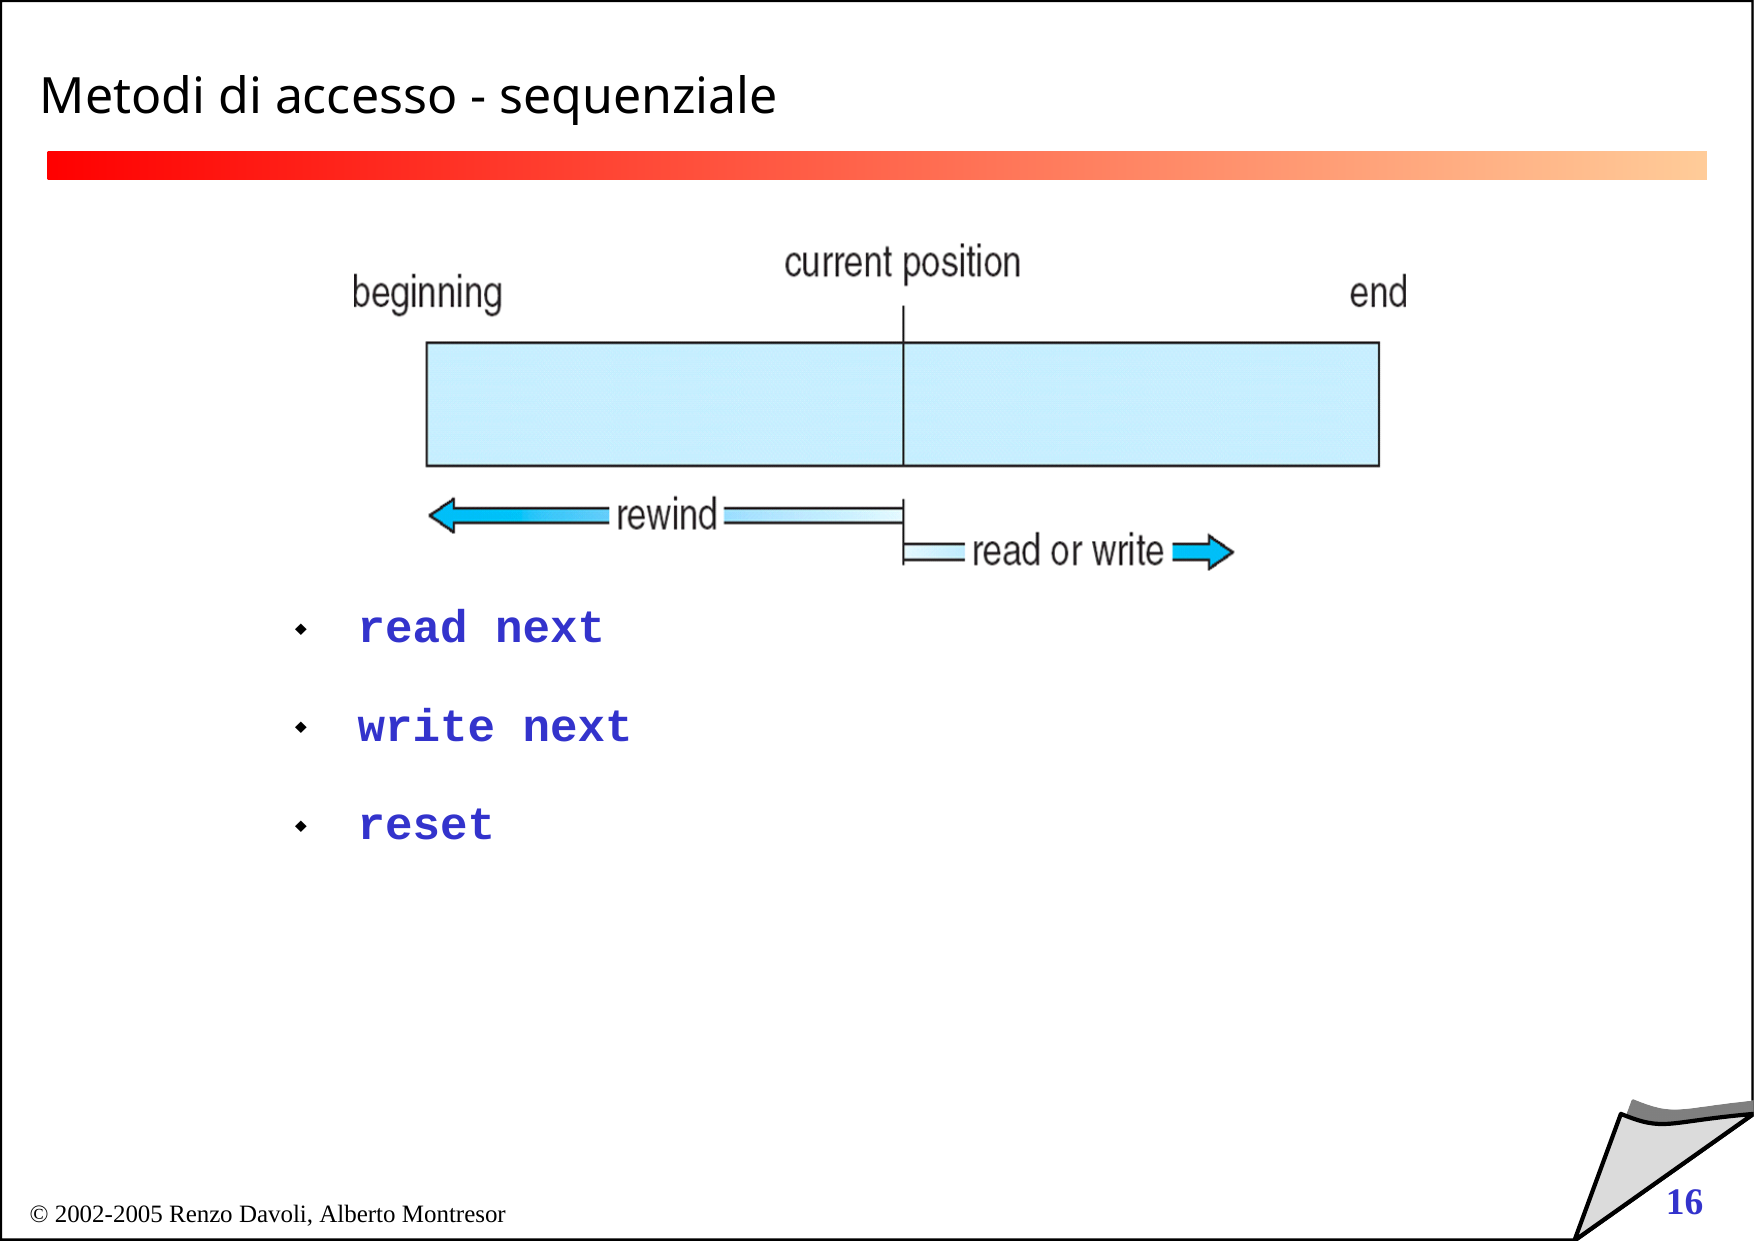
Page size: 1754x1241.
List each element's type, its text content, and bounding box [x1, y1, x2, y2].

title Metodi di accesso - sequenziale [40, 49, 1713, 144]
text_box 9 [1469, 152, 1474, 179]
picture [354, 236, 1410, 573]
list read next write next reset [295, 206, 1695, 1023]
